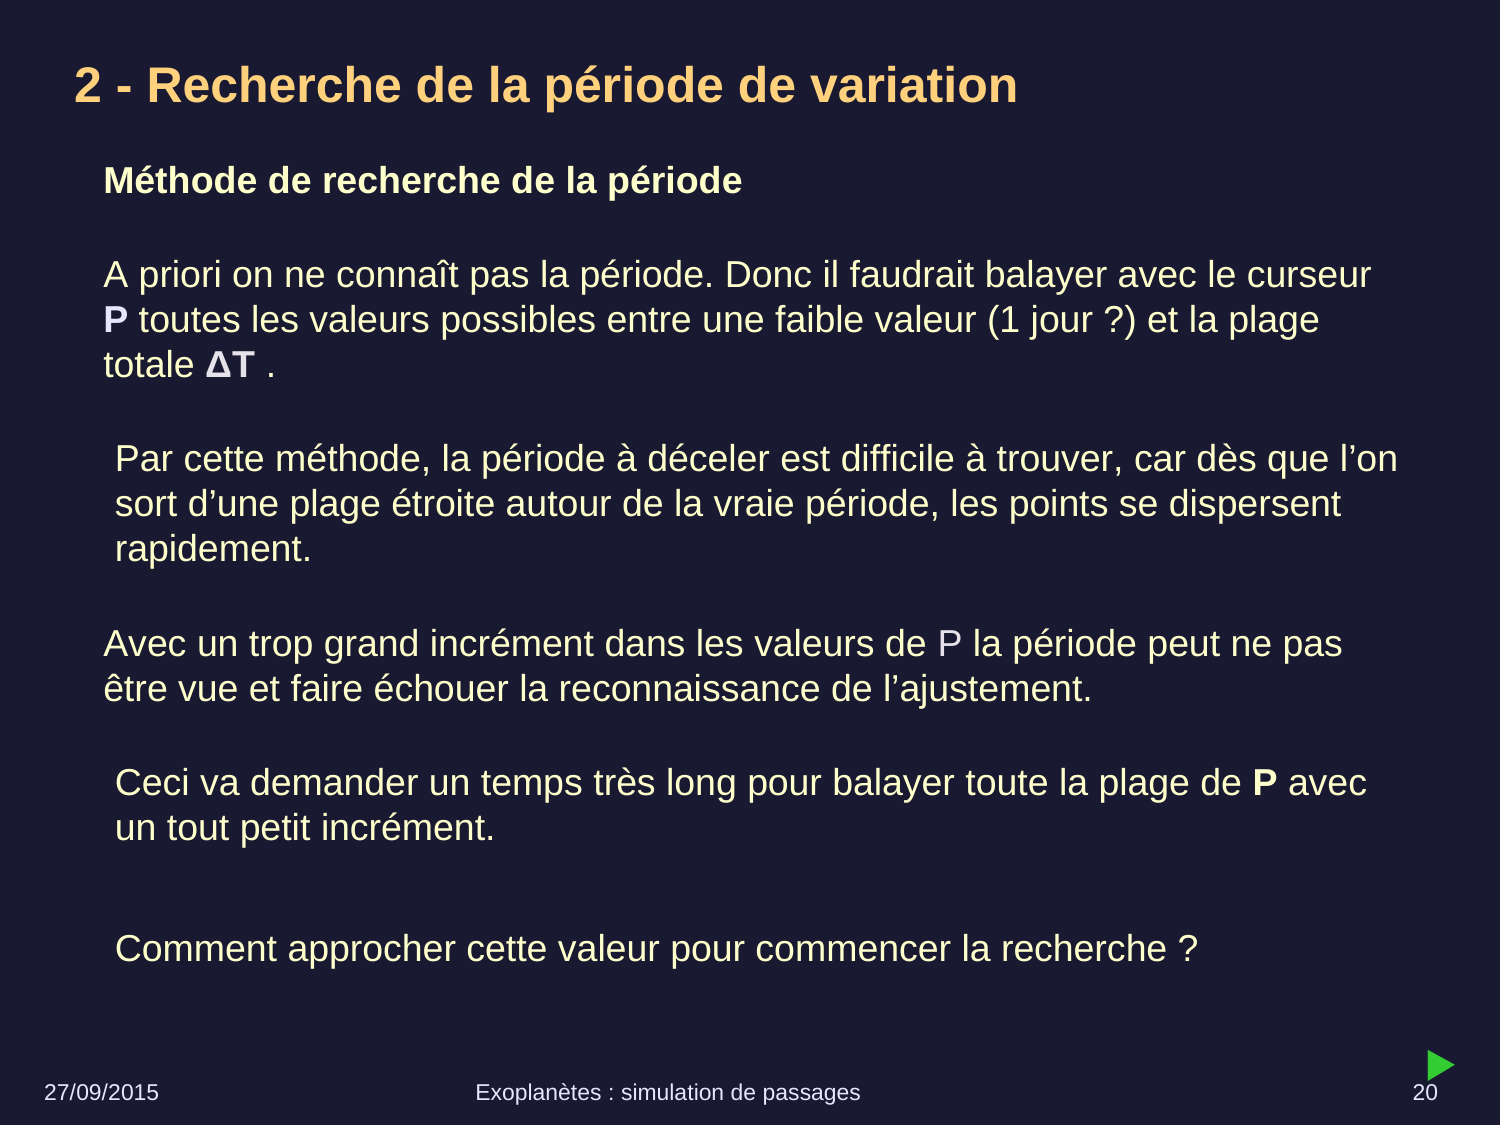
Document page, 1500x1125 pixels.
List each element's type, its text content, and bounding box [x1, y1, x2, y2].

text_box Comment approcher cette valeur pour commencer la recherche ? [100, 915, 1424, 977]
text_box Méthode de recherche de la période [88, 147, 1412, 209]
text_box 2 - Recherche de la période de variation [59, 44, 1383, 120]
text_box A priori on ne connaît pas la période. Donc il faudrait balayer avec le curseur P toutes les valeurs possibles entre une faible valeur (1 jour ?) et la plage totale ΔT . [88, 242, 1412, 393]
text_box  [1409, 1034, 1475, 1096]
text_box Ceci va demander un temps très long pour balayer toute la plage de P avec un tout petit incrément. [100, 750, 1424, 857]
text_box Par cette méthode, la période à déceler est difficile à trouver, car dès que l’on sort d’une plage étroite autour de la vraie période, les points se dispersent rapidement. [100, 426, 1424, 578]
text_box Avec un trop grand incrément dans les valeurs de P la période peut ne pas être vue et faire échouer la reconnaissance de l’ajustement. [88, 611, 1412, 717]
